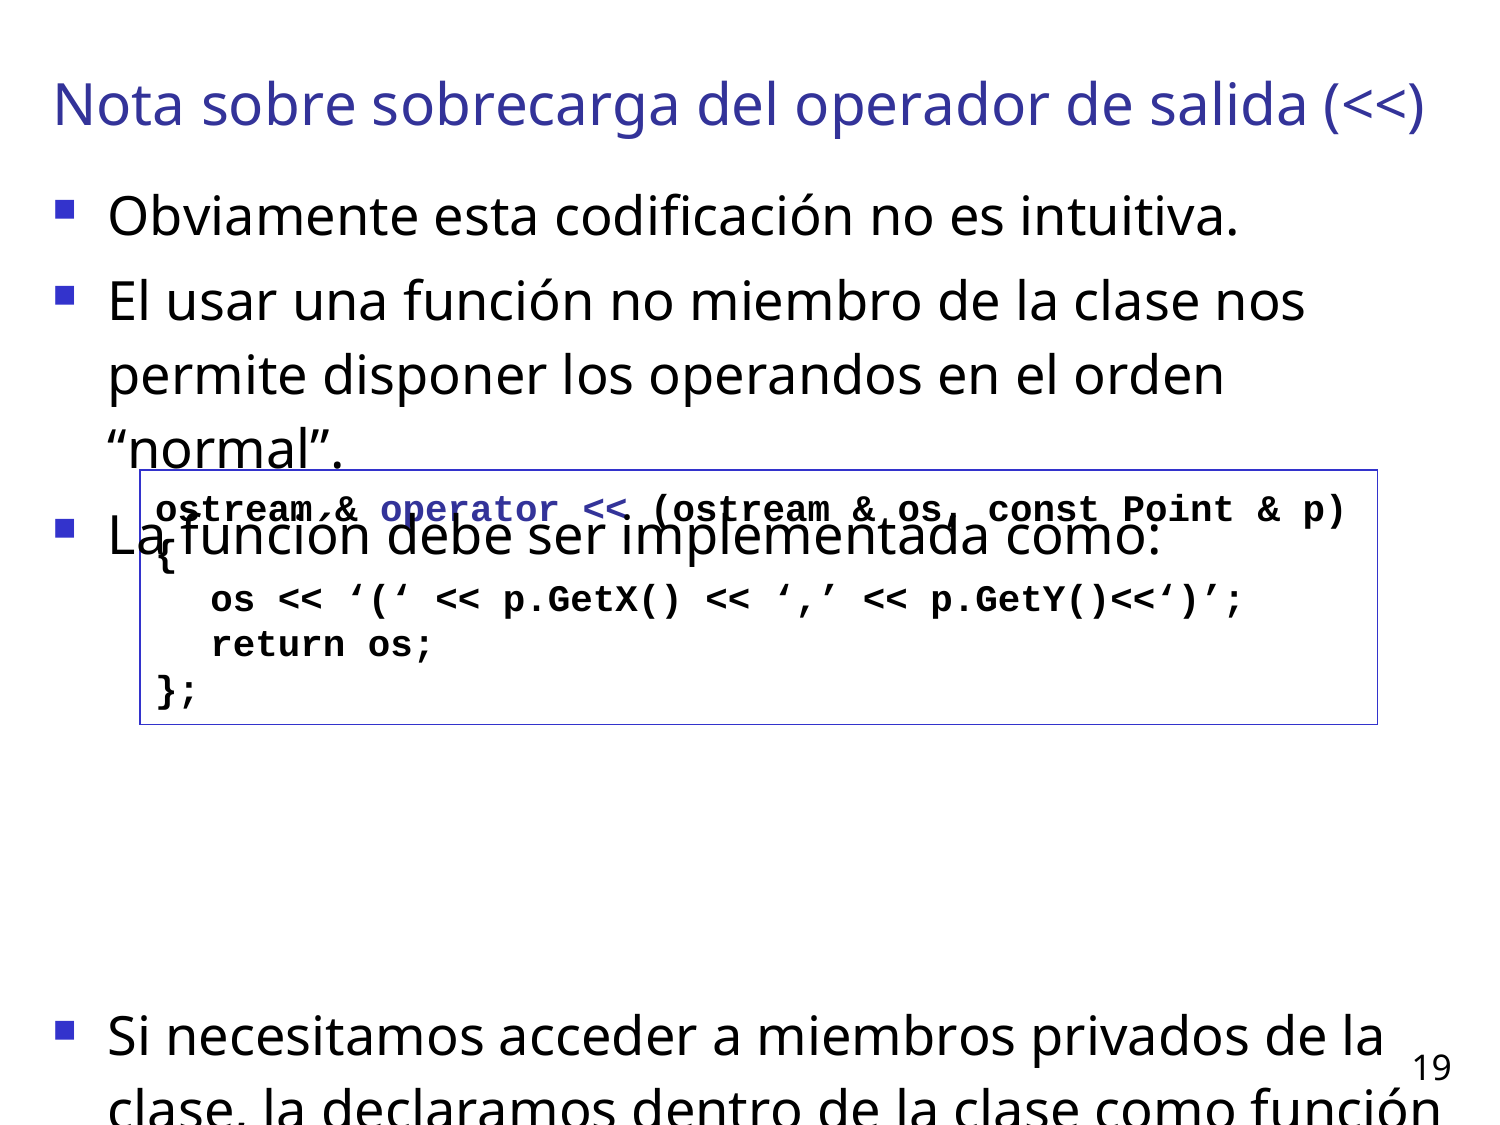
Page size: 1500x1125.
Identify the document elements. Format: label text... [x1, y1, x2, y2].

title Nota sobre sobrecarga del operador de salida (<<)‏ [37, 4, 1466, 150]
list Obviamente esta codificación no es intuitiva. El usar una función no miembro de la clase nos permite disponer los operandos en el orden “normal”. La función debe ser implementada como: Si necesitamos acceder a miembros privados de la clase, la declaramos dentro de la clase como función amiga. [37, 169, 1462, 1028]
